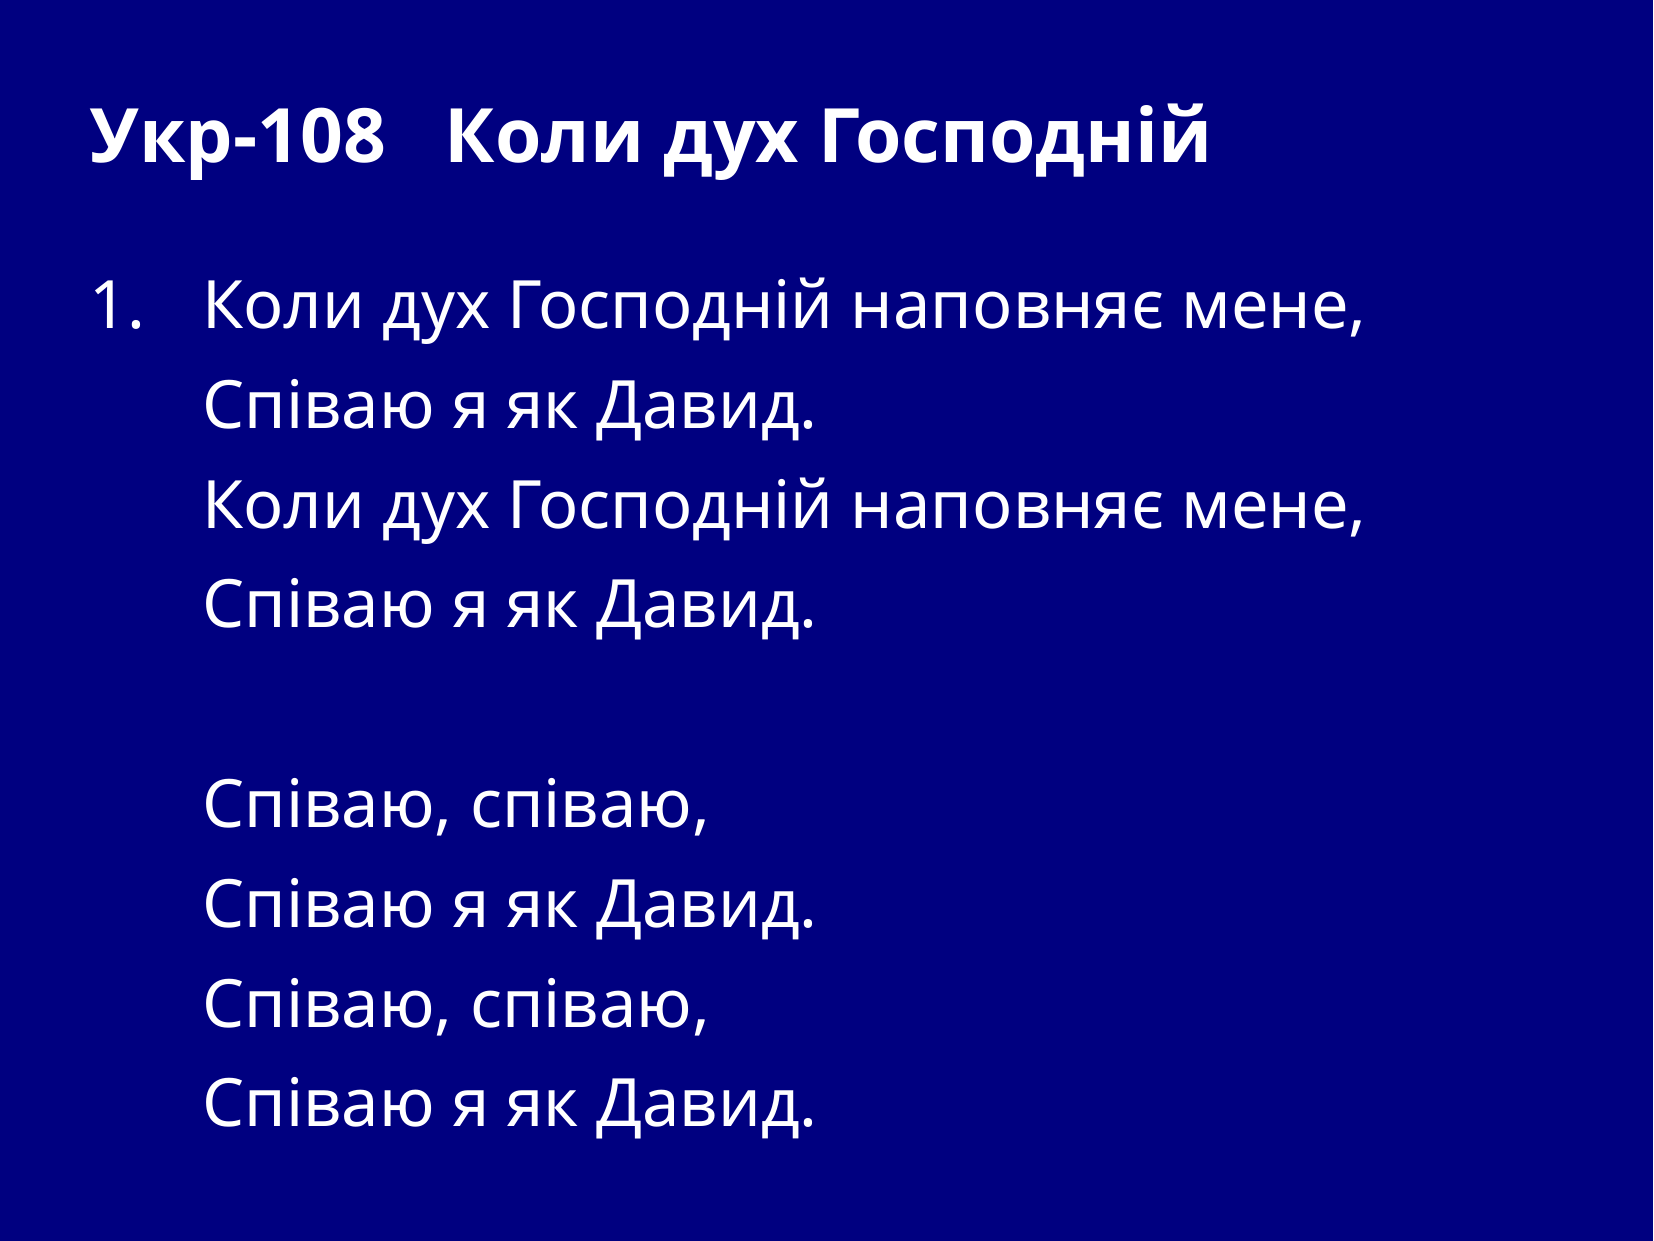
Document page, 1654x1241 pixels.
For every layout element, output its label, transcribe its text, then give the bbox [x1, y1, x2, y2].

text_box Укр-108 Коли дух Господній [75, 75, 1576, 188]
text_box 1. Коли дух Господній наповняє мене, Співаю я як Давид. Коли дух Господній наповняє мене, Співаю я як Давид. Співаю, співаю, Співаю я як Давид. Співаю, співаю, Співаю я як Давид. [75, 188, 1576, 1163]
